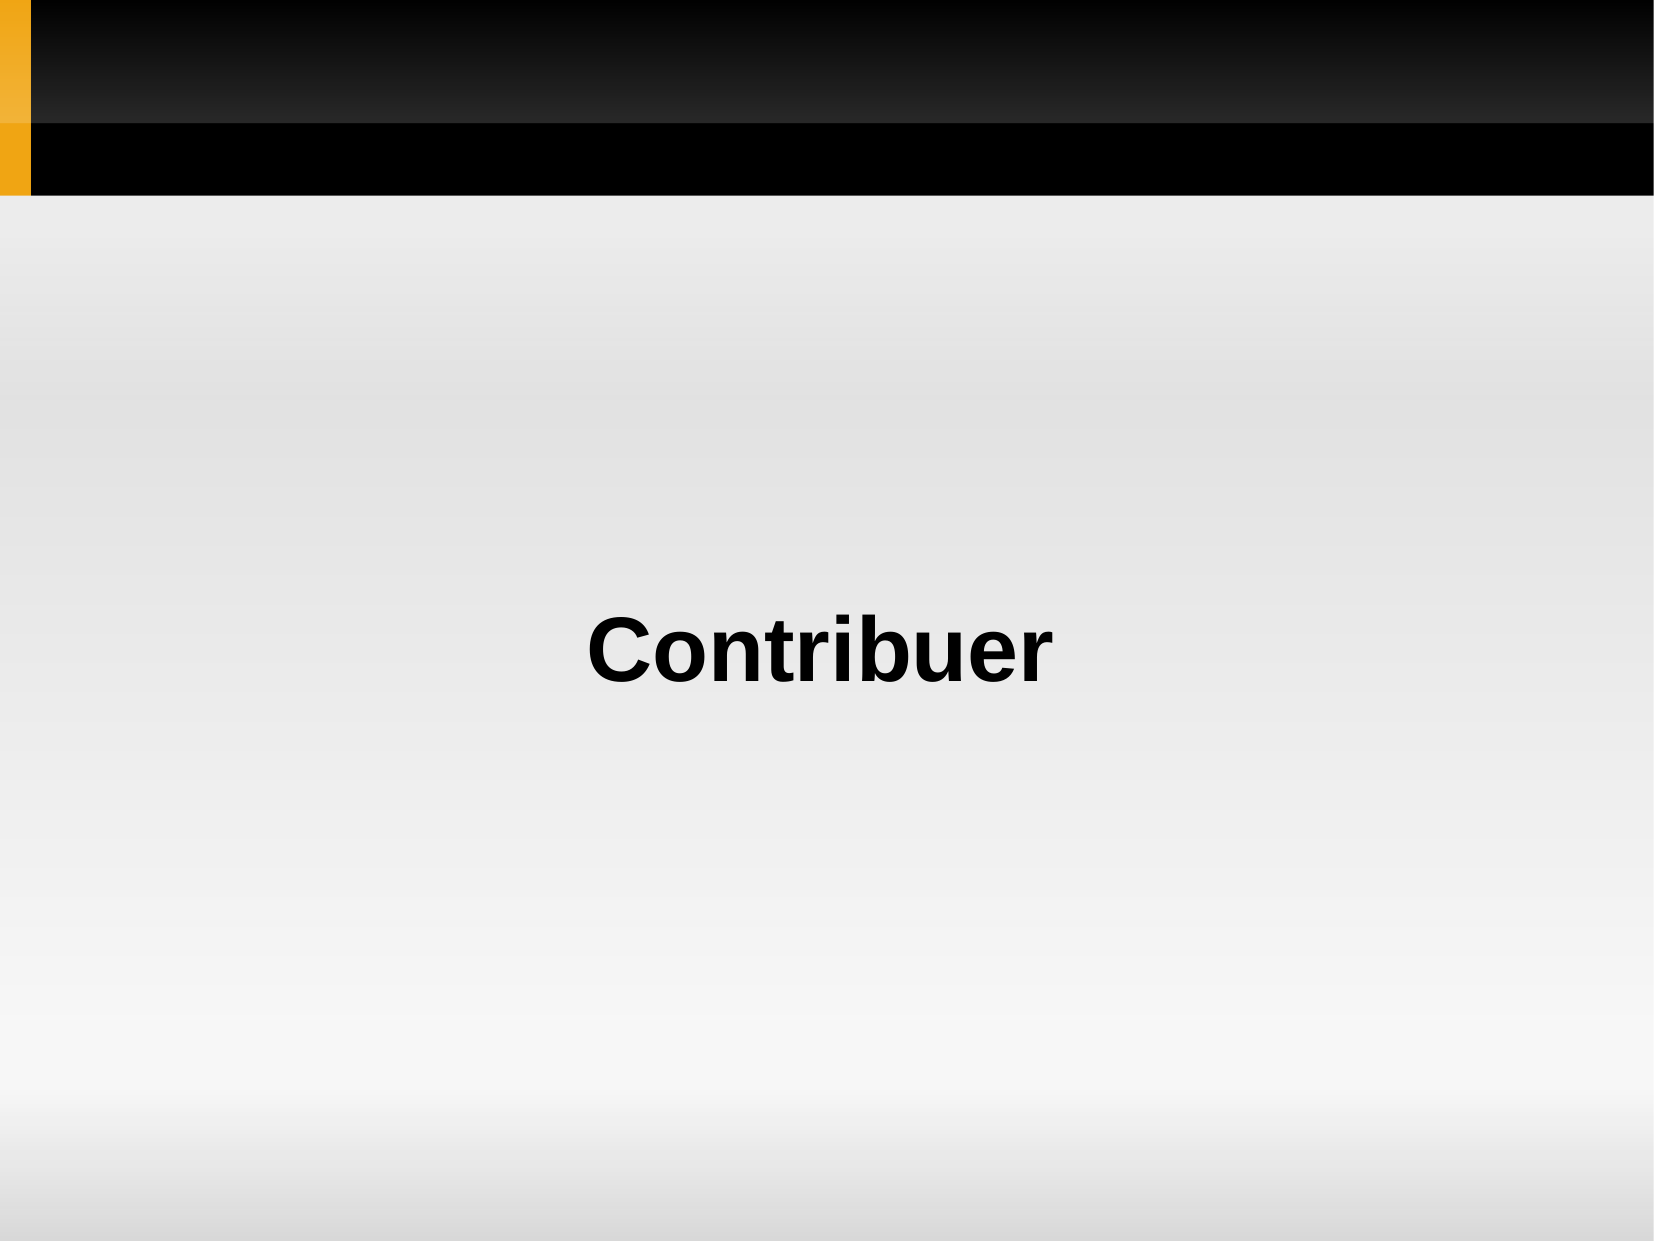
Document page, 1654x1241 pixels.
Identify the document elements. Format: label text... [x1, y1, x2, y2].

title Contribuer [76, 545, 1565, 754]
picture [0, 0, 1654, 1241]
